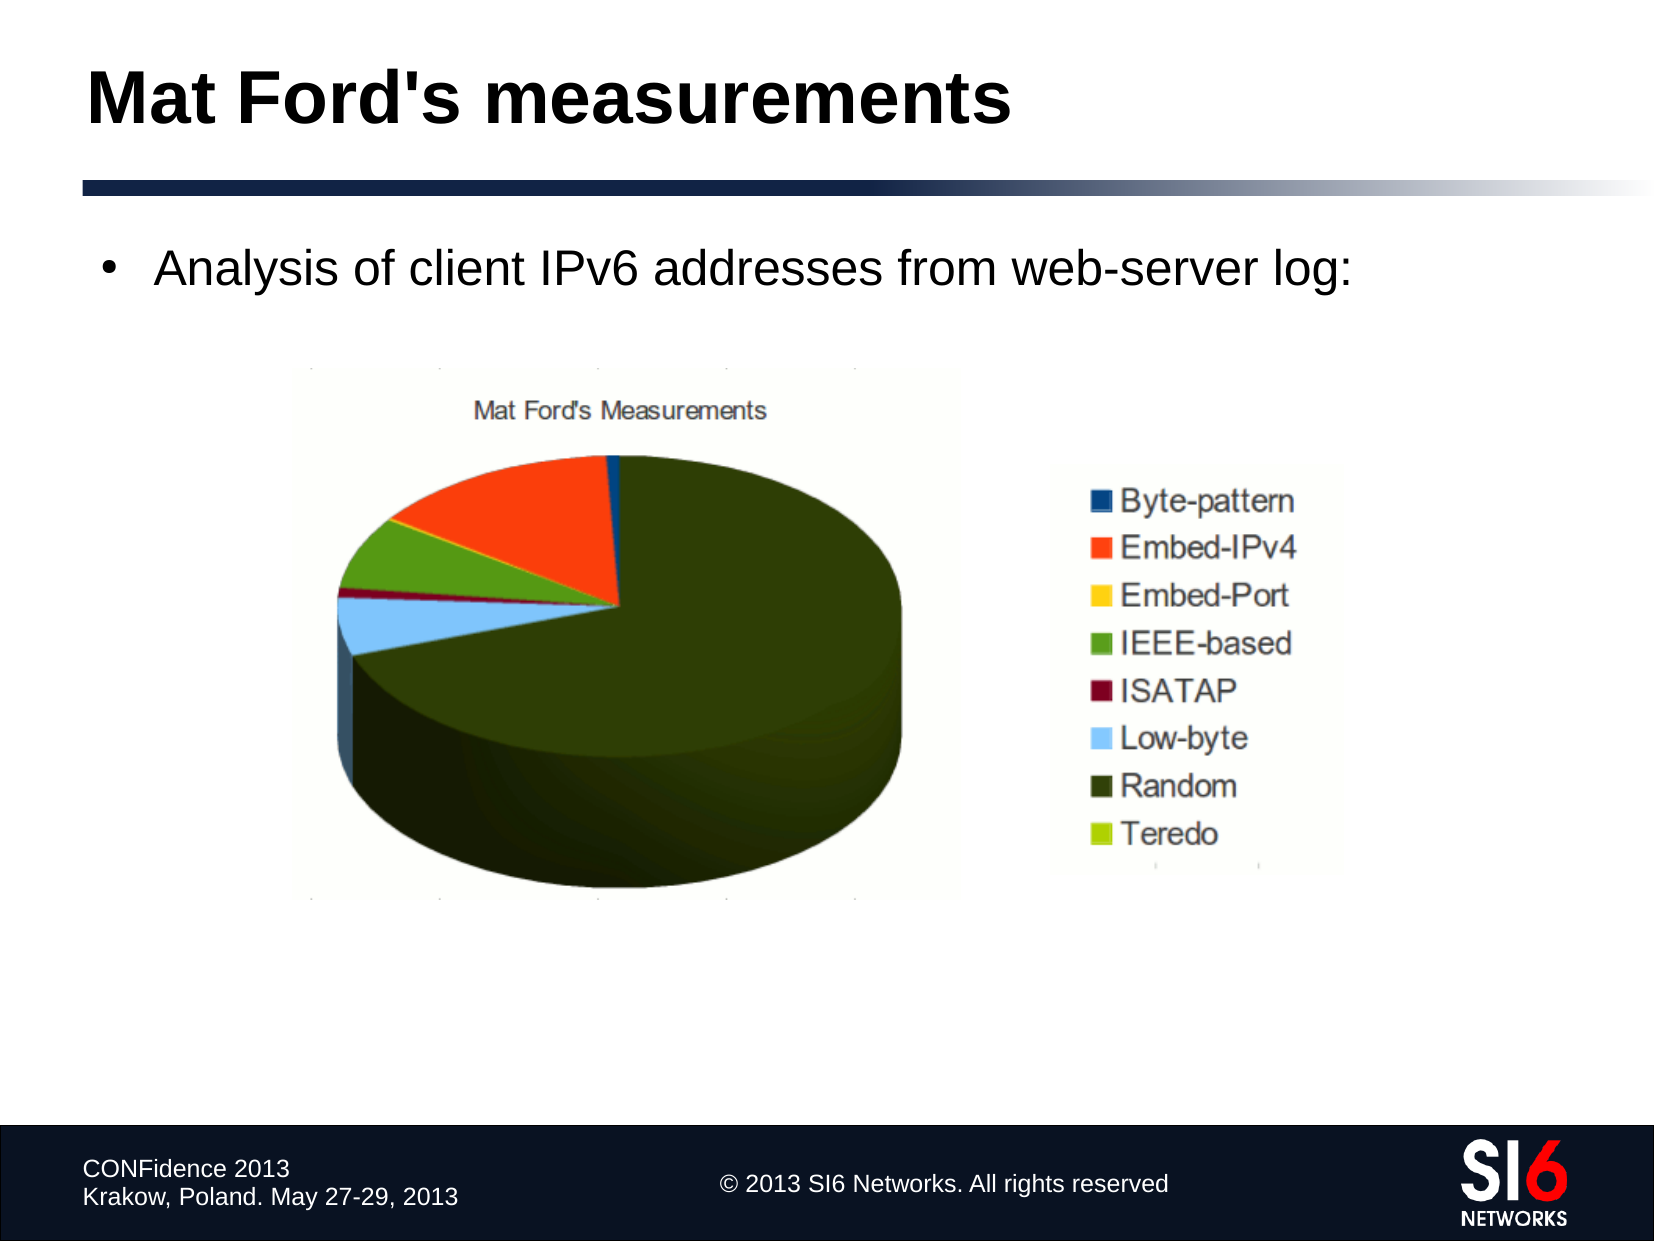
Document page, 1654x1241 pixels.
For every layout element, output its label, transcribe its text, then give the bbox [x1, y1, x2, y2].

picture [1050, 464, 1344, 875]
picture [1461, 1139, 1567, 1226]
picture [292, 368, 961, 901]
title Mat Ford's measurements [86, 30, 1576, 166]
list Analysis of client IPv6 addresses from web-server log: [82, 240, 1571, 331]
